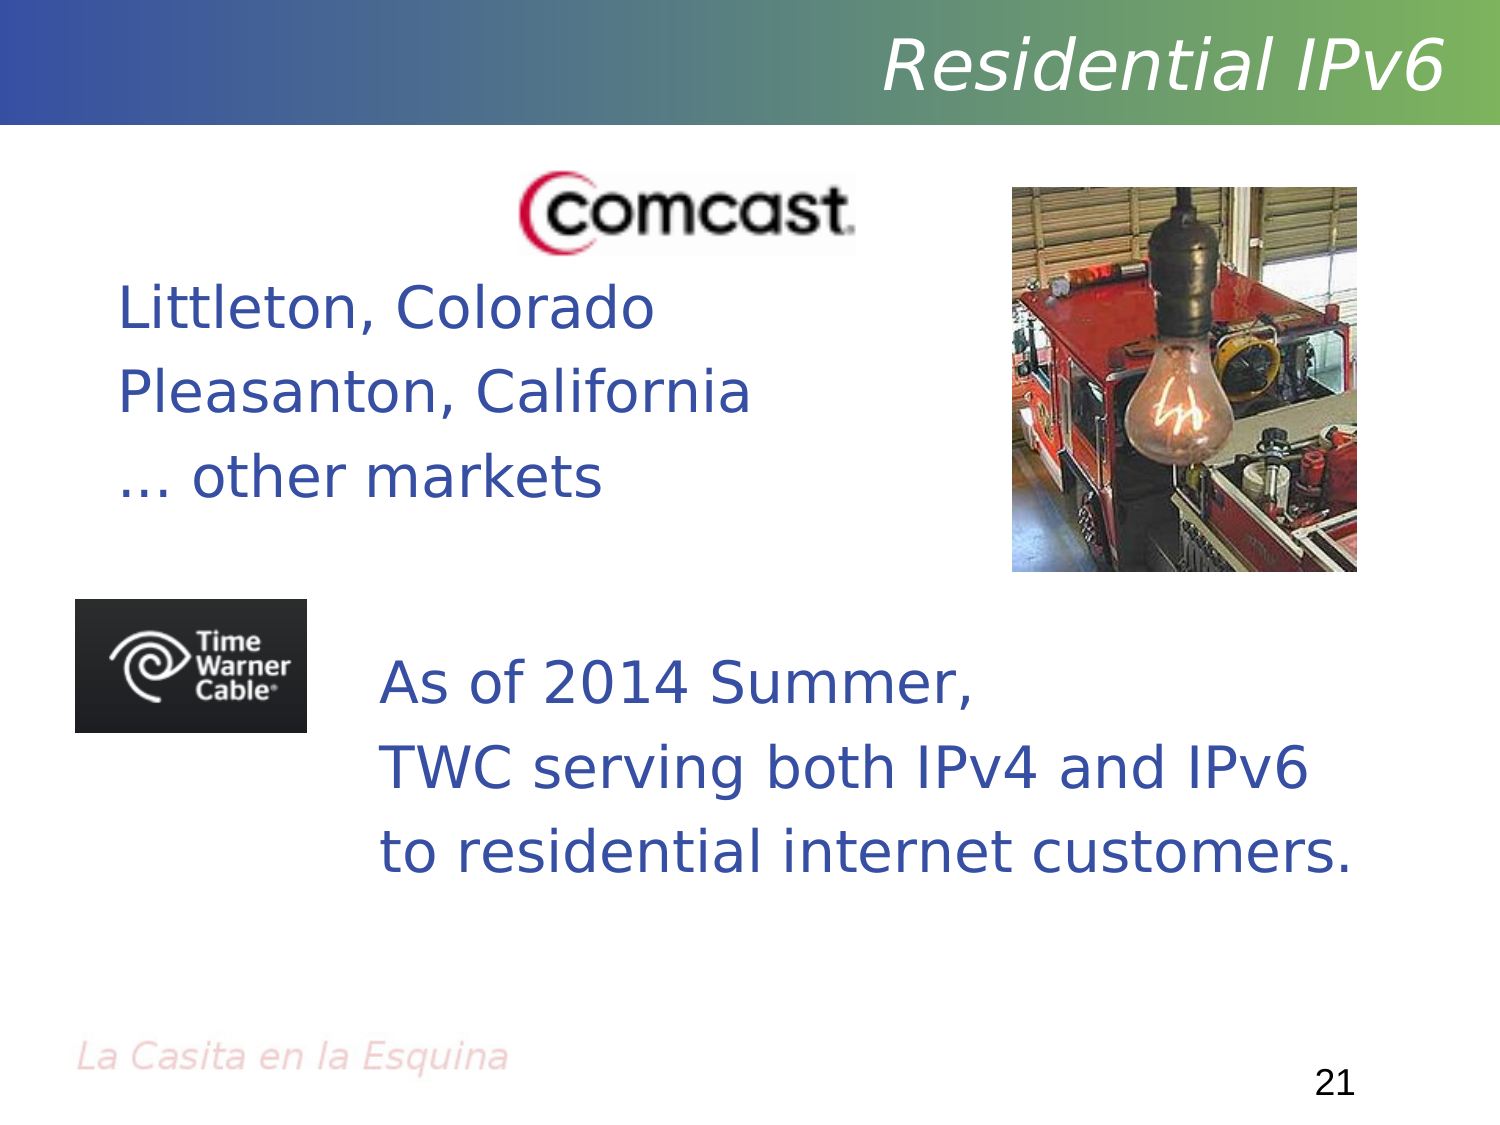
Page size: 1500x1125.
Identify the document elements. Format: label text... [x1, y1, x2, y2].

picture [1012, 187, 1357, 572]
list As of 2014 Summer, TWC serving both IPv4 and IPv6 to residential internet customers. [337, 637, 1430, 977]
picture [75, 599, 307, 733]
picture [45, 1019, 545, 1095]
title Residential IPv6 [62, 12, 1463, 113]
picture [514, 166, 863, 263]
list Littleton, Colorado Pleasanton, California ... other markets [75, 262, 868, 602]
